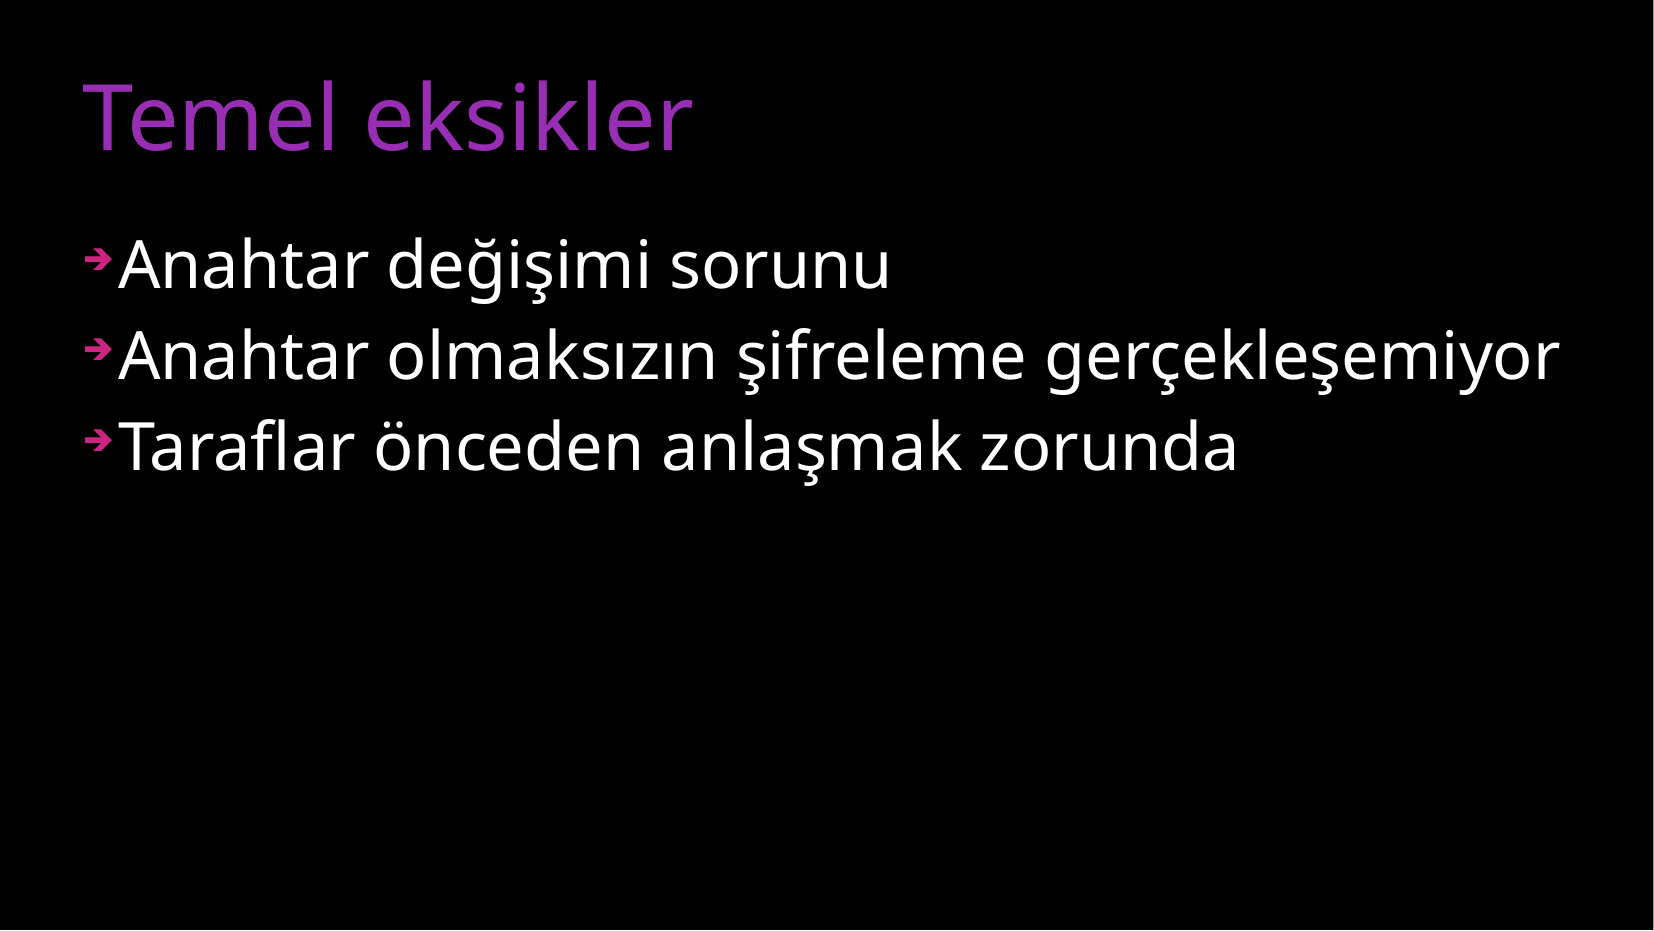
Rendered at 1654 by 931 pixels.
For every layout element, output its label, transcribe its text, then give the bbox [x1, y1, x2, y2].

subtitle Anahtar değişimi sorunu Anahtar olmaksızın şifreleme gerçekleşemiyor Taraflar önceden anlaşmak zorunda [82, 217, 1571, 758]
title Temel eksikler [82, 37, 1571, 193]
